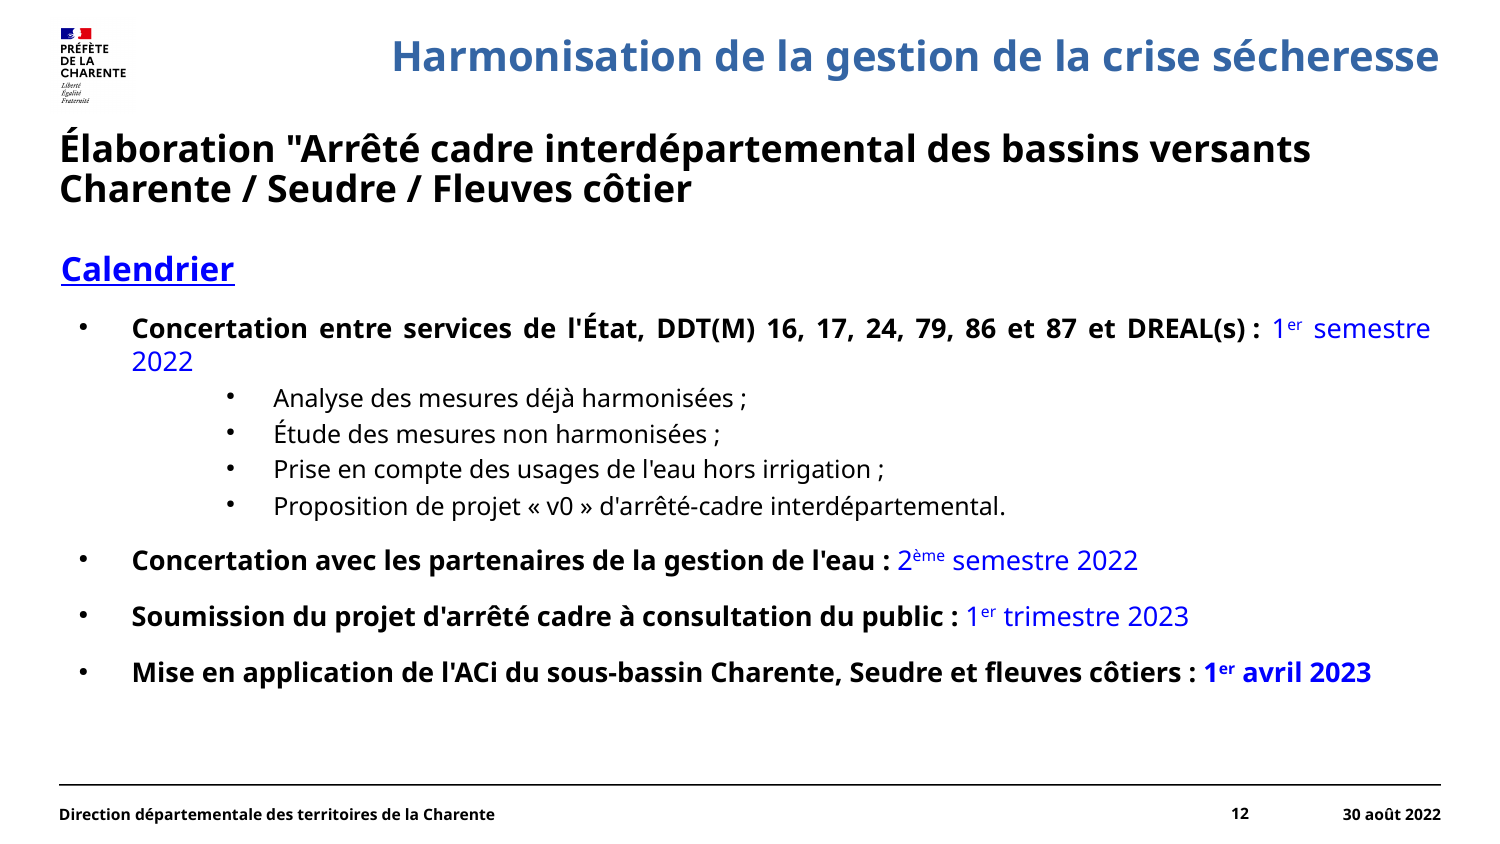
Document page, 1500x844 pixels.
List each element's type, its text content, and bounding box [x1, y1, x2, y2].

slide_number <numéro> [1027, 784, 1249, 844]
picture [50, 17, 136, 114]
list Harmonisation de la gestion de la crise sécheresse [224, 29, 1441, 89]
list Calendrier Concertation entre services de l'État, DDT(M) 16, 17, 24, 79, 86 et 87 et DREAL(s) : 1er semestre 2022 Analyse des mesures déjà harmonisées ; Étude des mesures non harmonisées ; Prise en compte des usages de l'eau hors irrigation ; Proposition de projet « v0 » d'arrêté-cadre interdépartemental. Concertation avec les partenaires de la gestion de l'eau : 2ème semestre 2022 Soumission du projet d'arrêté cadre à consultation du public : 1er trimestre 2023 Mise en application de l'ACi du sous-bassin Charente, Seudre et fleuves côtiers : 1er avril 2023 [54, 247, 1437, 768]
text_box 30 août 2022 [1249, 784, 1442, 844]
title Élaboration "Arrêté cadre interdépartemental des bassins versants Charente / Seudre / Fleuves côtier [59, 129, 1441, 225]
footer Direction départementale des territoires de la Charente [59, 784, 1027, 844]
